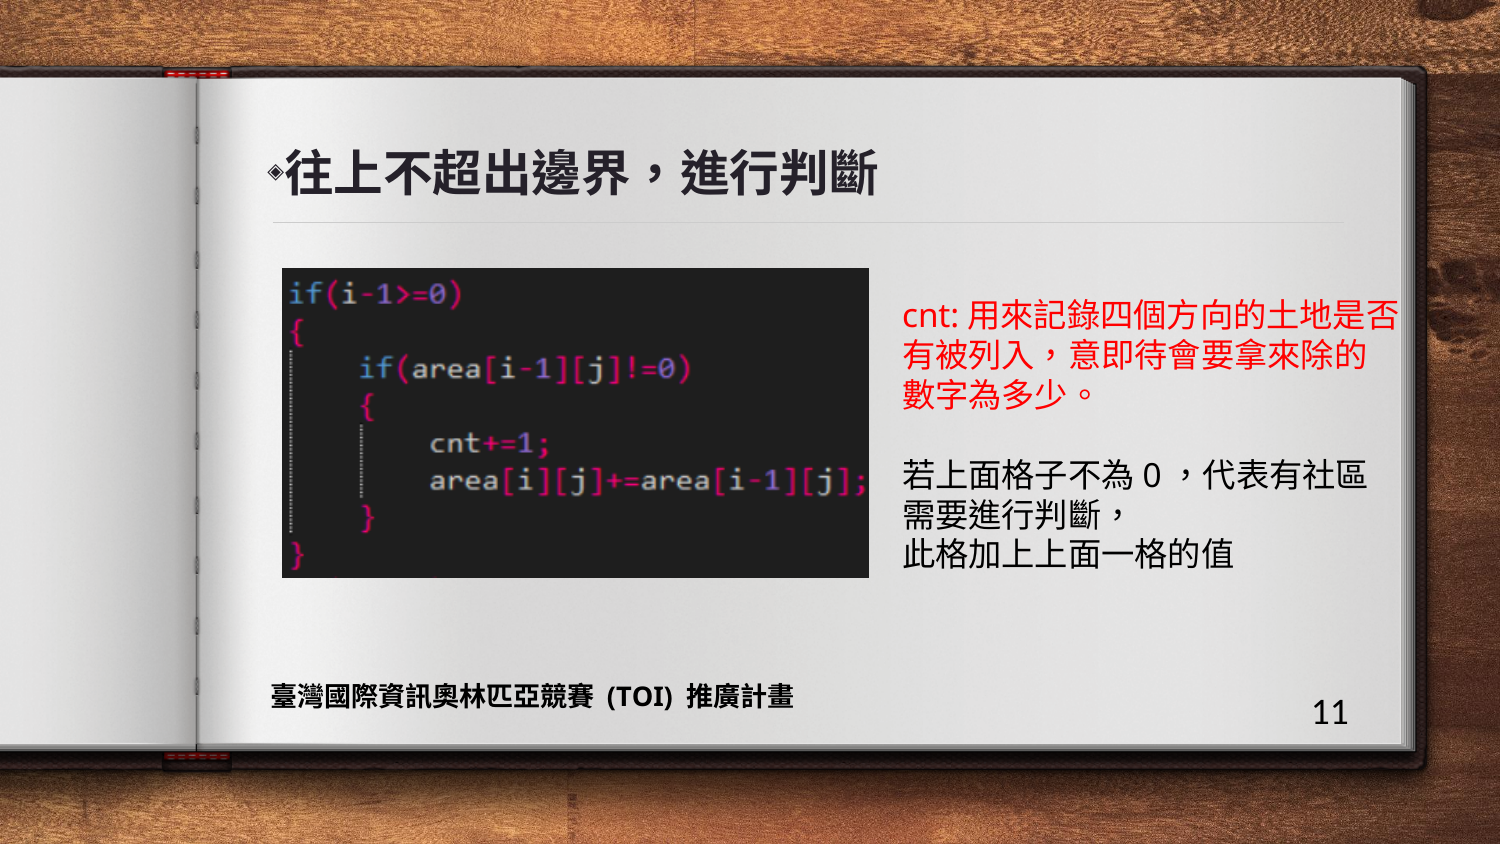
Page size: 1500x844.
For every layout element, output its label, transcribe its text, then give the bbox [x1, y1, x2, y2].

picture [282, 268, 869, 578]
text_box [1295, 672, 1386, 737]
text_box cnt:用來記錄四個方向的土地是否 有被列入，意即待會要拿來除的 數字為多少。 若上面格子不為0，代表有社區 需要進行判斷， 此格加上上面一格的值 [887, 286, 1500, 585]
list 往上不超出邊界，進行判斷 [252, 126, 1194, 216]
